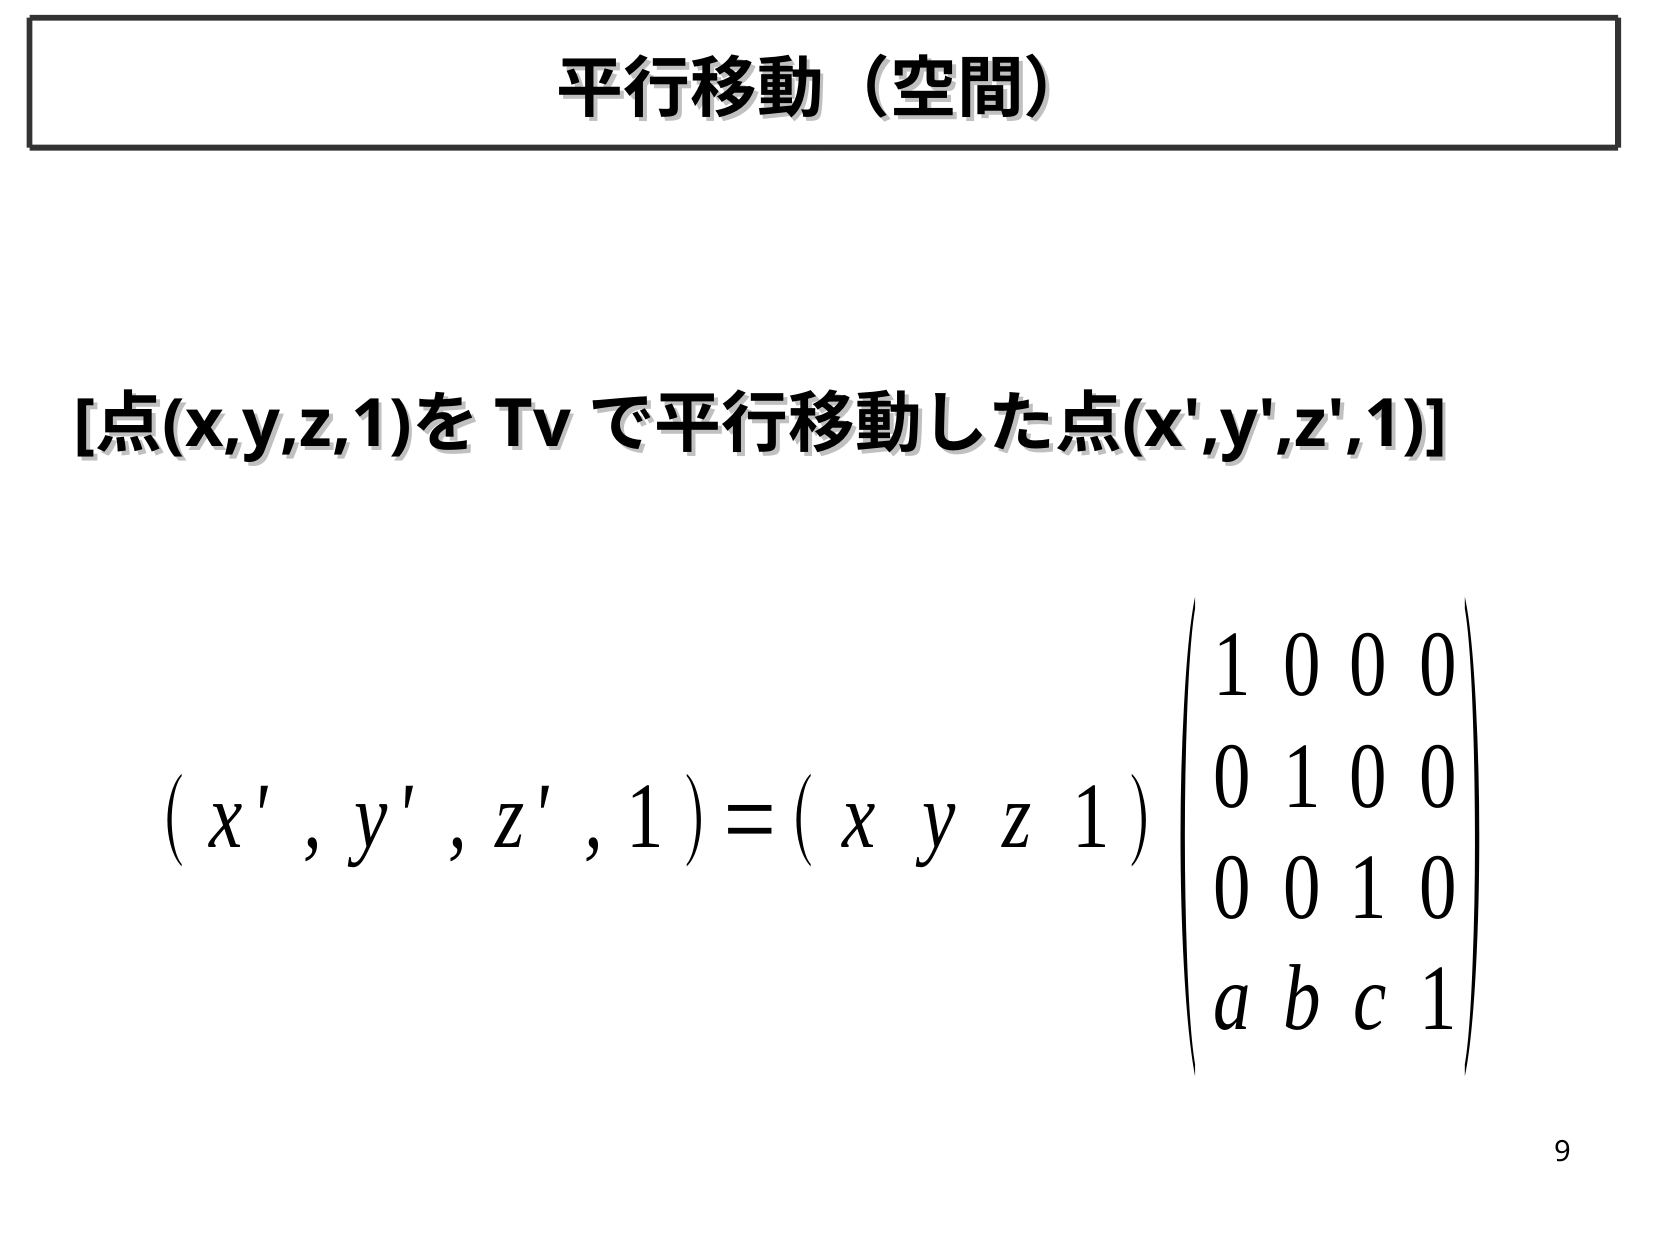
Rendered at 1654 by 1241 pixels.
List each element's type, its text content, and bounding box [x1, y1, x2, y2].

chart [143, 590, 1510, 1076]
text_box 平行移動（空間） [29, 17, 1619, 148]
text_box [点(x,y,z,1)を Tv で平行移動した点(x',y',z',1)] [59, 361, 1638, 450]
